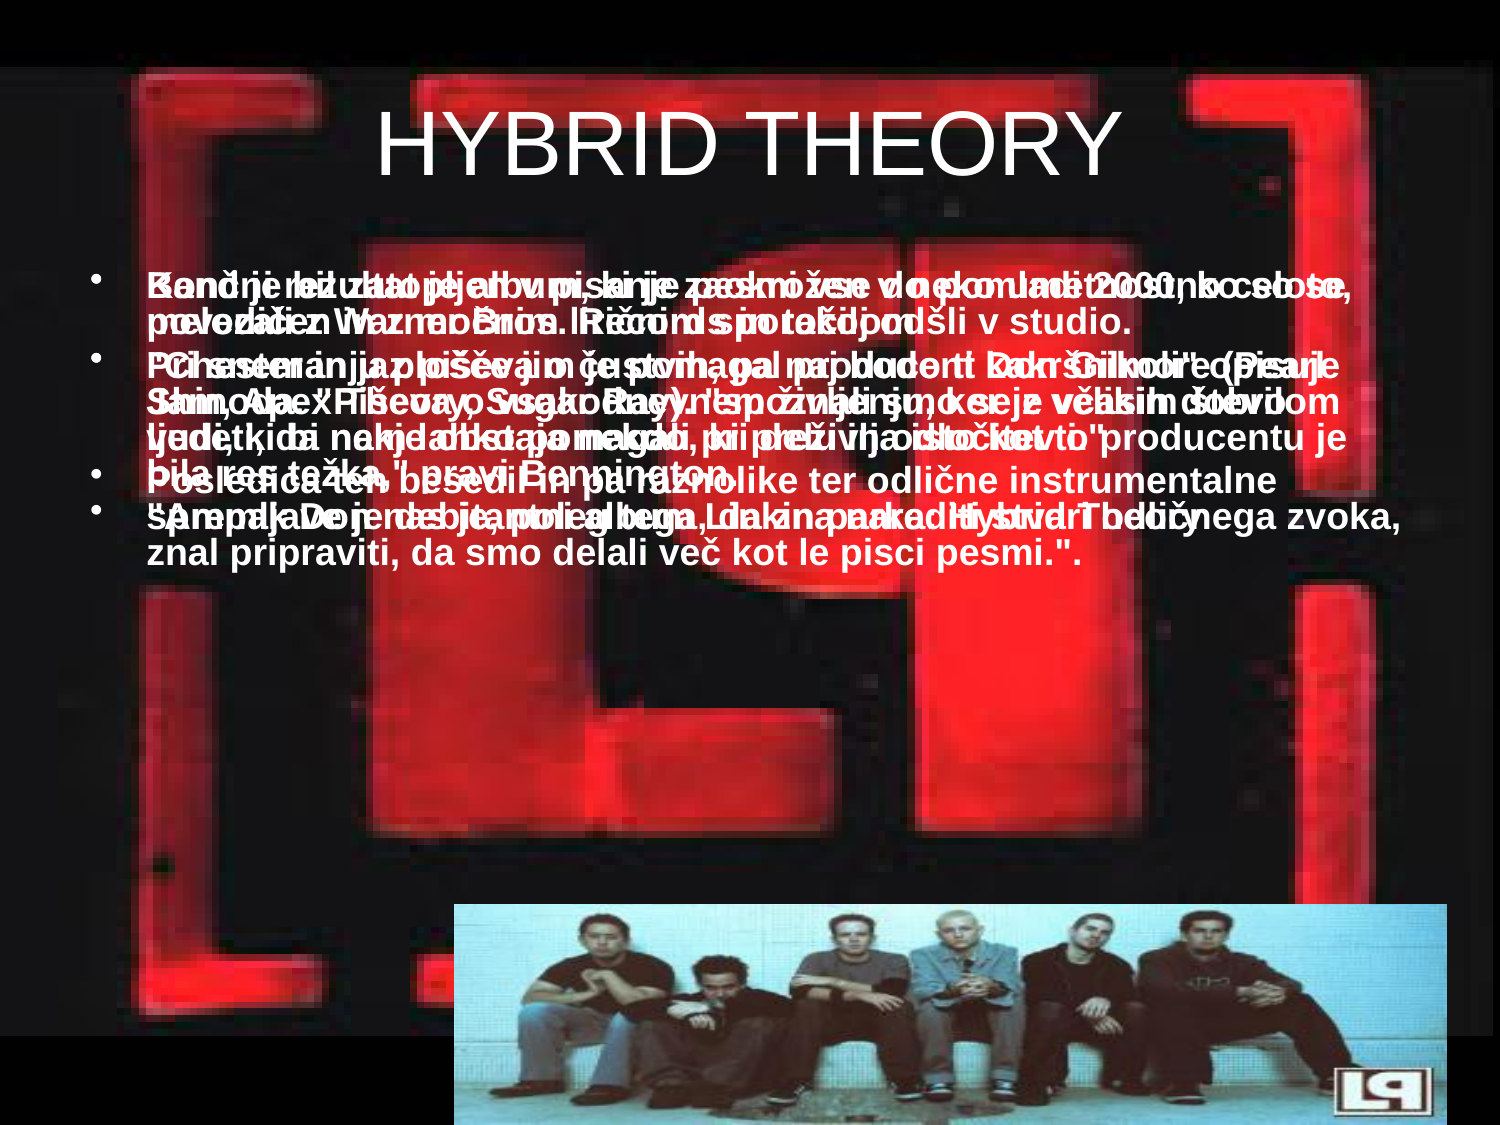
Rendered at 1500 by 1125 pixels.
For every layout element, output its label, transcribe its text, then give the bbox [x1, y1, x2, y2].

title HYBRID THEORY [75, 45, 1425, 233]
list Končni rezultat je album, ki je zaokrožen v neko umetnostno celoto, melodičen in z močnim liričnim sporočilom. "Chester in jaz piševa o čustvih, pa naj bodo ti kakršnikoli" opisuje Shinoda. "Piševa o vsakodnevnem življenju, ker je včasih dobro vedeti, da nekje obstaja nekdo, ki preživlja isto kot ti." Posledica teh besedil in pa raznolike ter odlične instrumentalne spremljave je debitantni album Linkin parka: Hybrid Theory [75, 262, 1425, 1005]
picture [0, 0, 1500, 1125]
